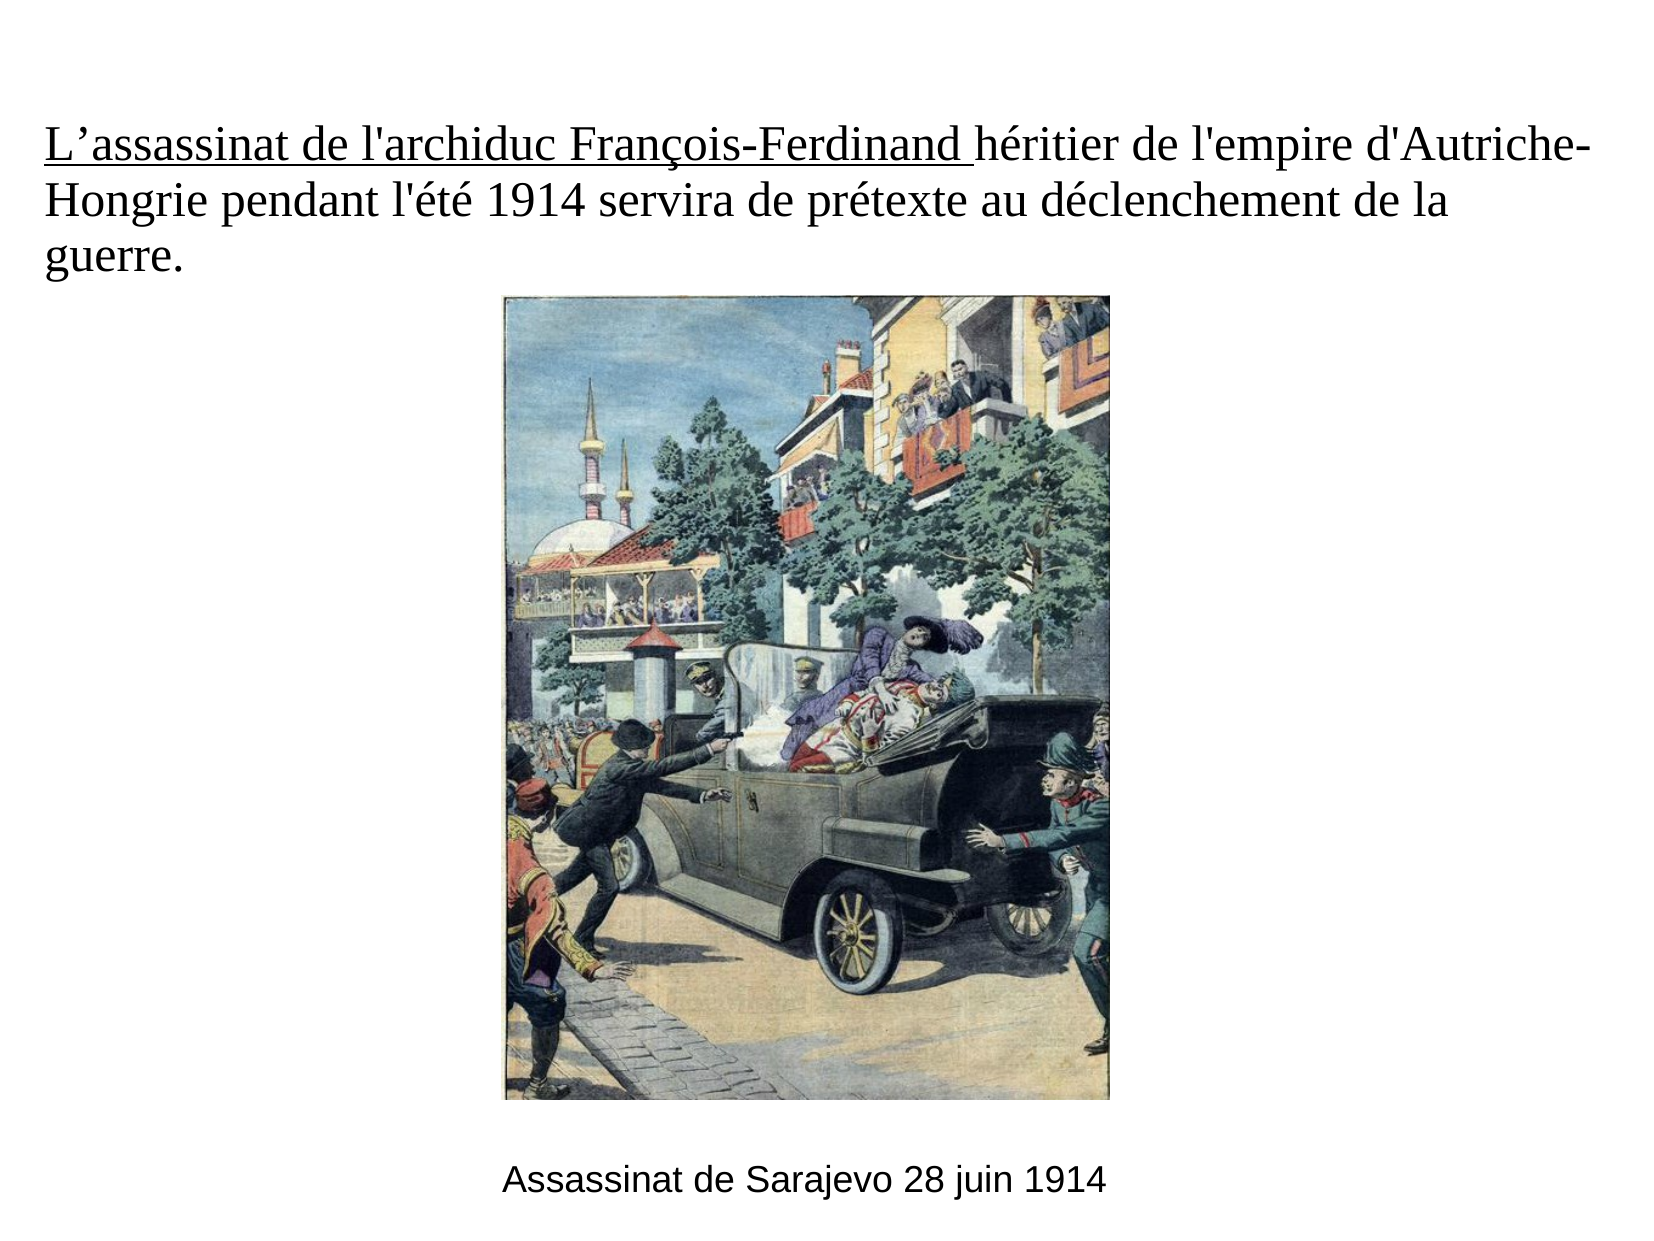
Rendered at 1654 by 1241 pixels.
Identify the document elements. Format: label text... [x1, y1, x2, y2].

text_box Assassinat de Sarajevo 28 juin 1914 [487, 1151, 1123, 1209]
text_box L’assassinat de l'archiduc François-Ferdinand héritier de l'empire d'Autriche-Hongrie pendant l'été 1914 servira de prétexte au déclenchement de la guerre. [29, 108, 1617, 237]
picture [501, 295, 1110, 1100]
